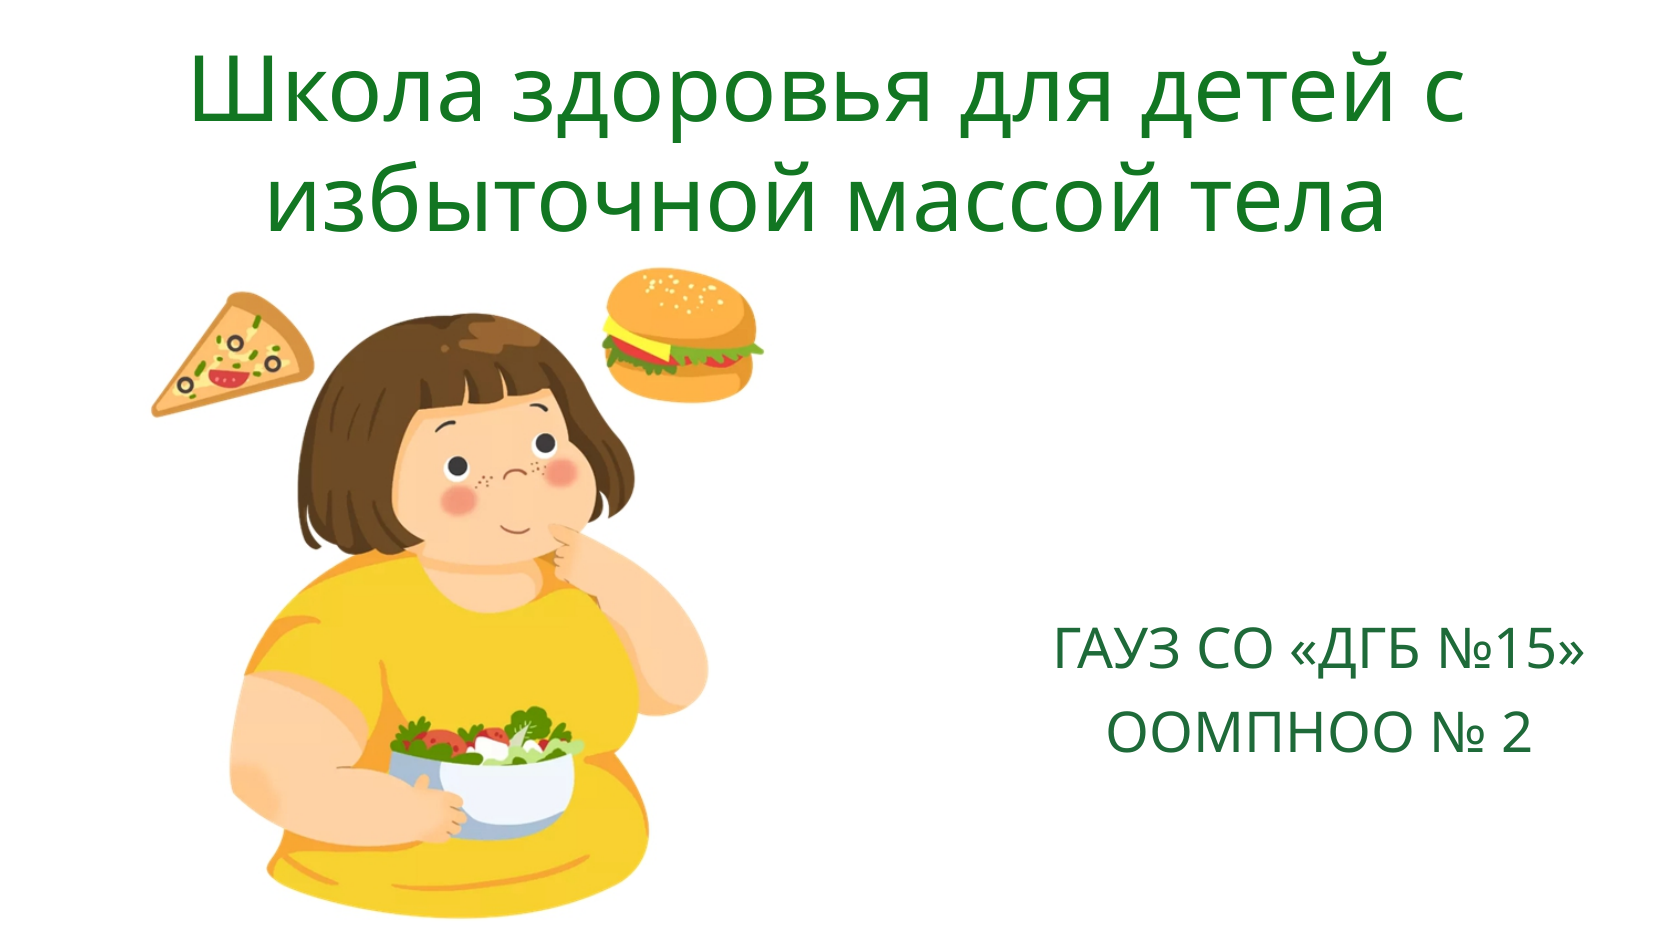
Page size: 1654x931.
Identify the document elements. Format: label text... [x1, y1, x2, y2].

subtitle ГАУЗ СО «ДГБ №15» ООМПНОО № 2 [944, 620, 1654, 769]
picture [108, 233, 827, 931]
title Школа здоровья для детей с избыточной массой тела [82, 29, 1571, 233]
